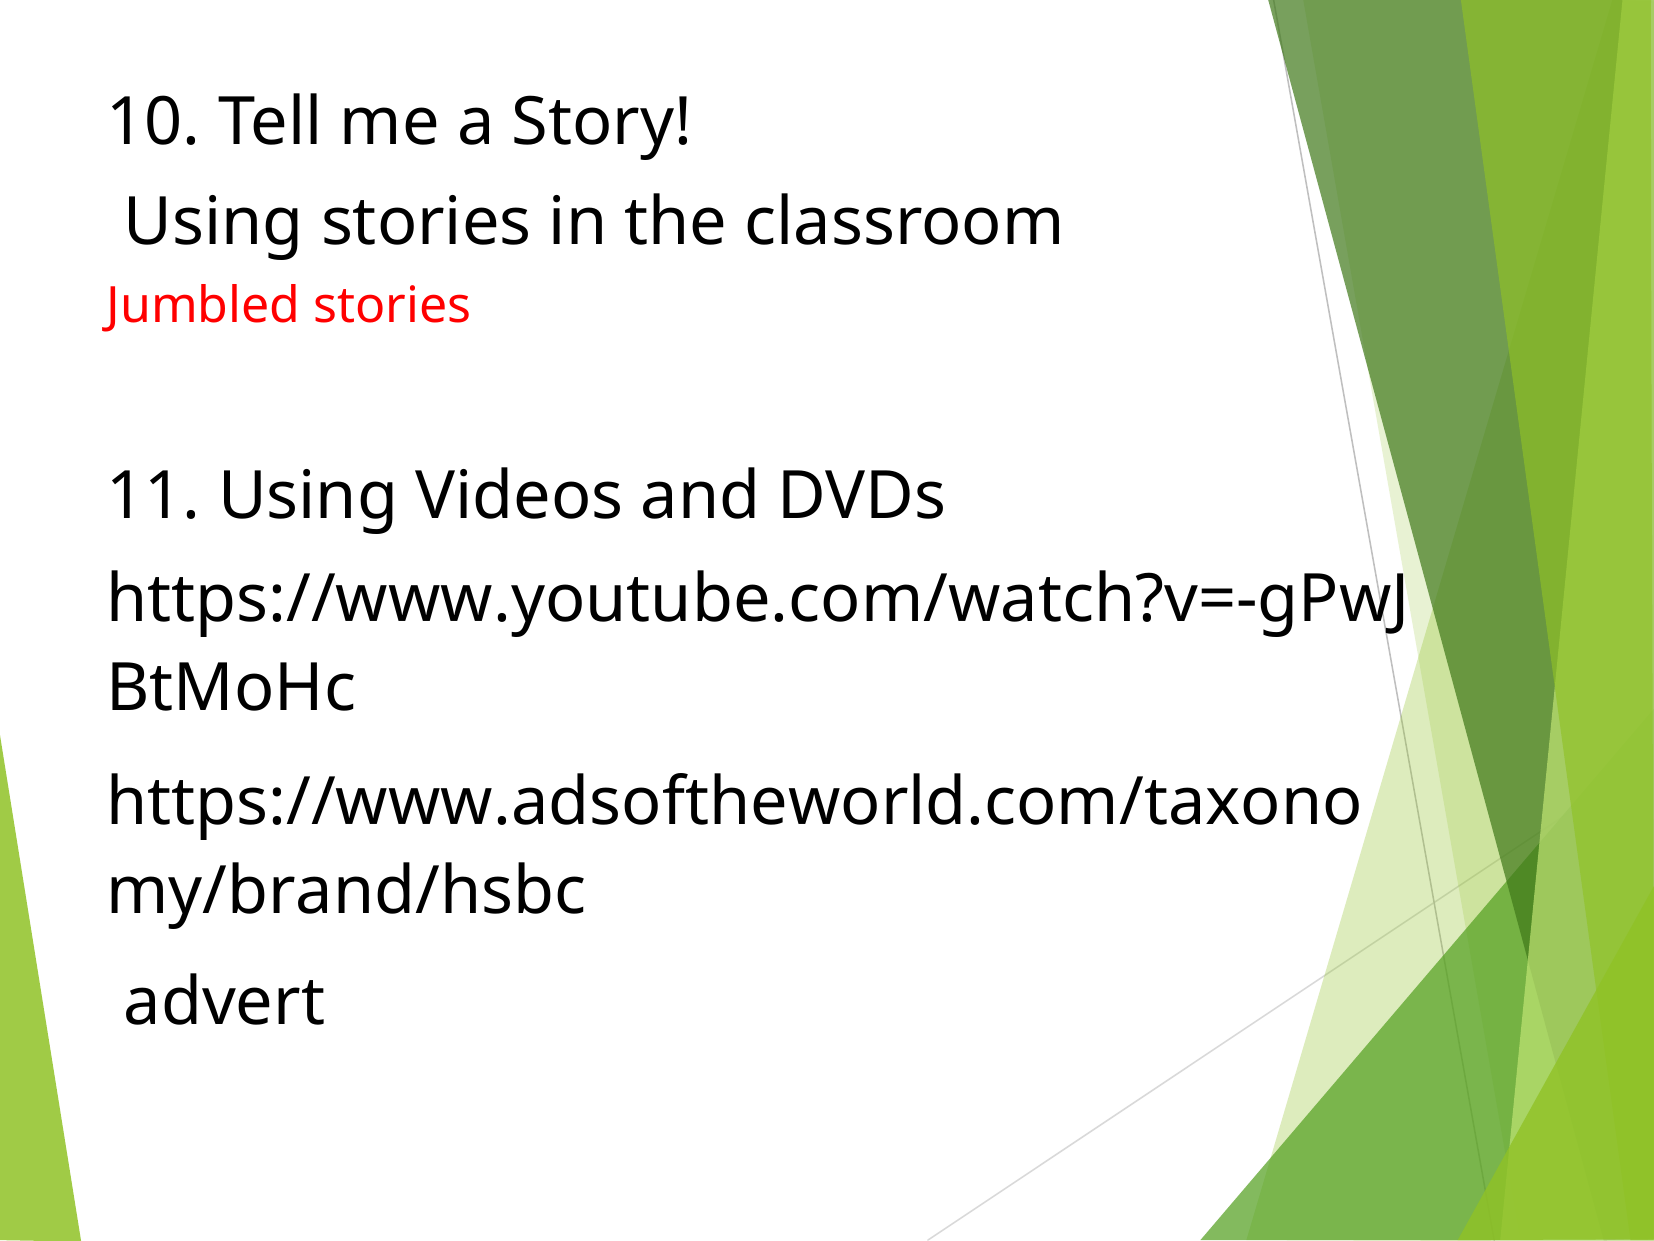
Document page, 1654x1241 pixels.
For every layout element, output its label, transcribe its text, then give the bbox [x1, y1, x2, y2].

text_box 10. Tell me a Story! Using stories in the classroom Jumbled stories 11. Using Videos and DVDs https://www.youtube.com/watch?v=-gPwJBtMoHc https://www.adsoftheworld.com/taxonomy/brand/hsbc advert [92, 50, 1431, 1223]
